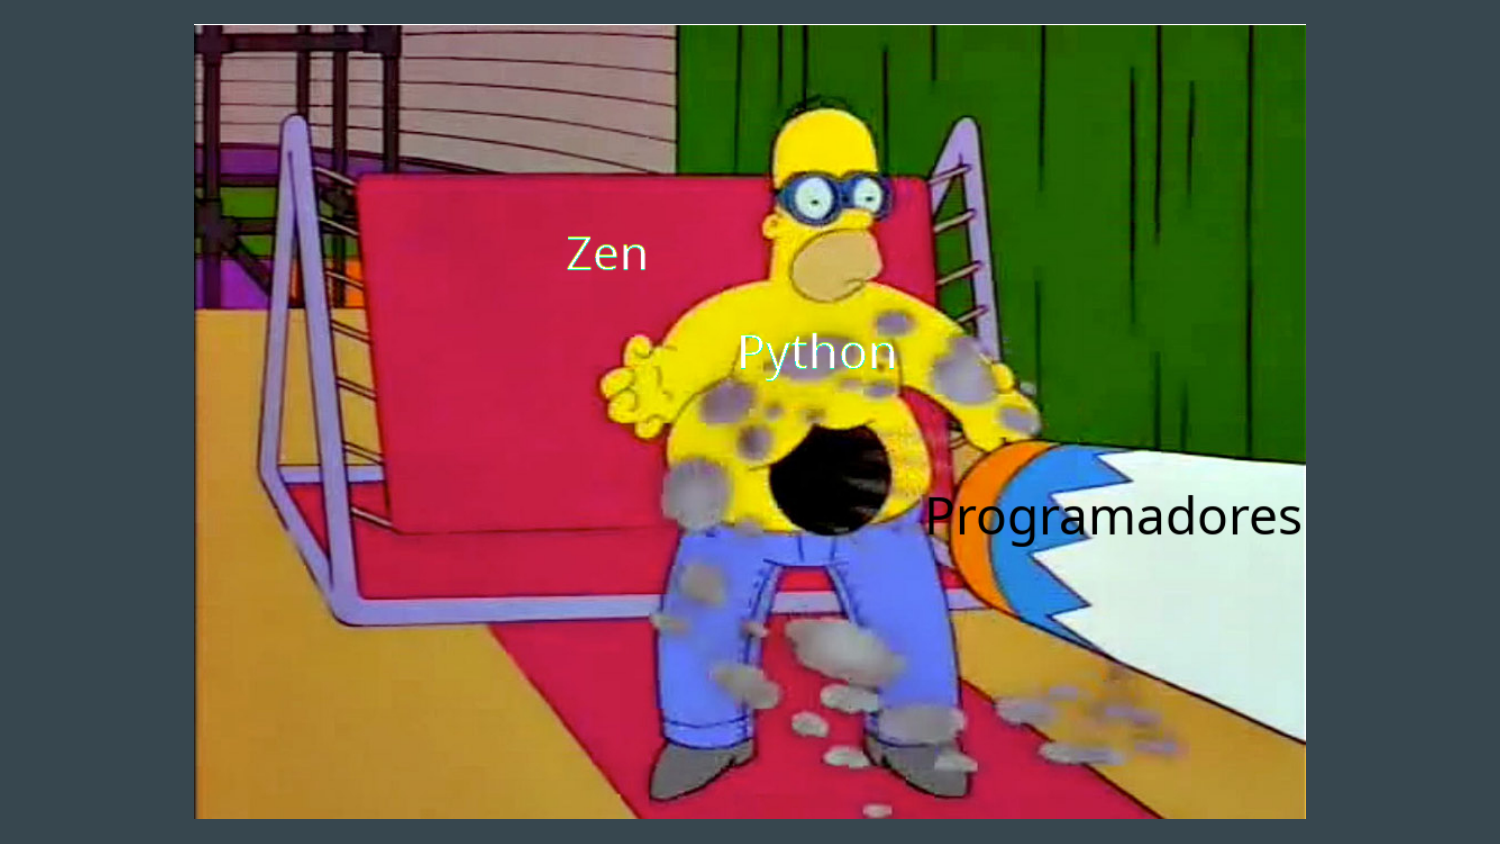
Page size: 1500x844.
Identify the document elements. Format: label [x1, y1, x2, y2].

picture [194, 24, 1306, 819]
